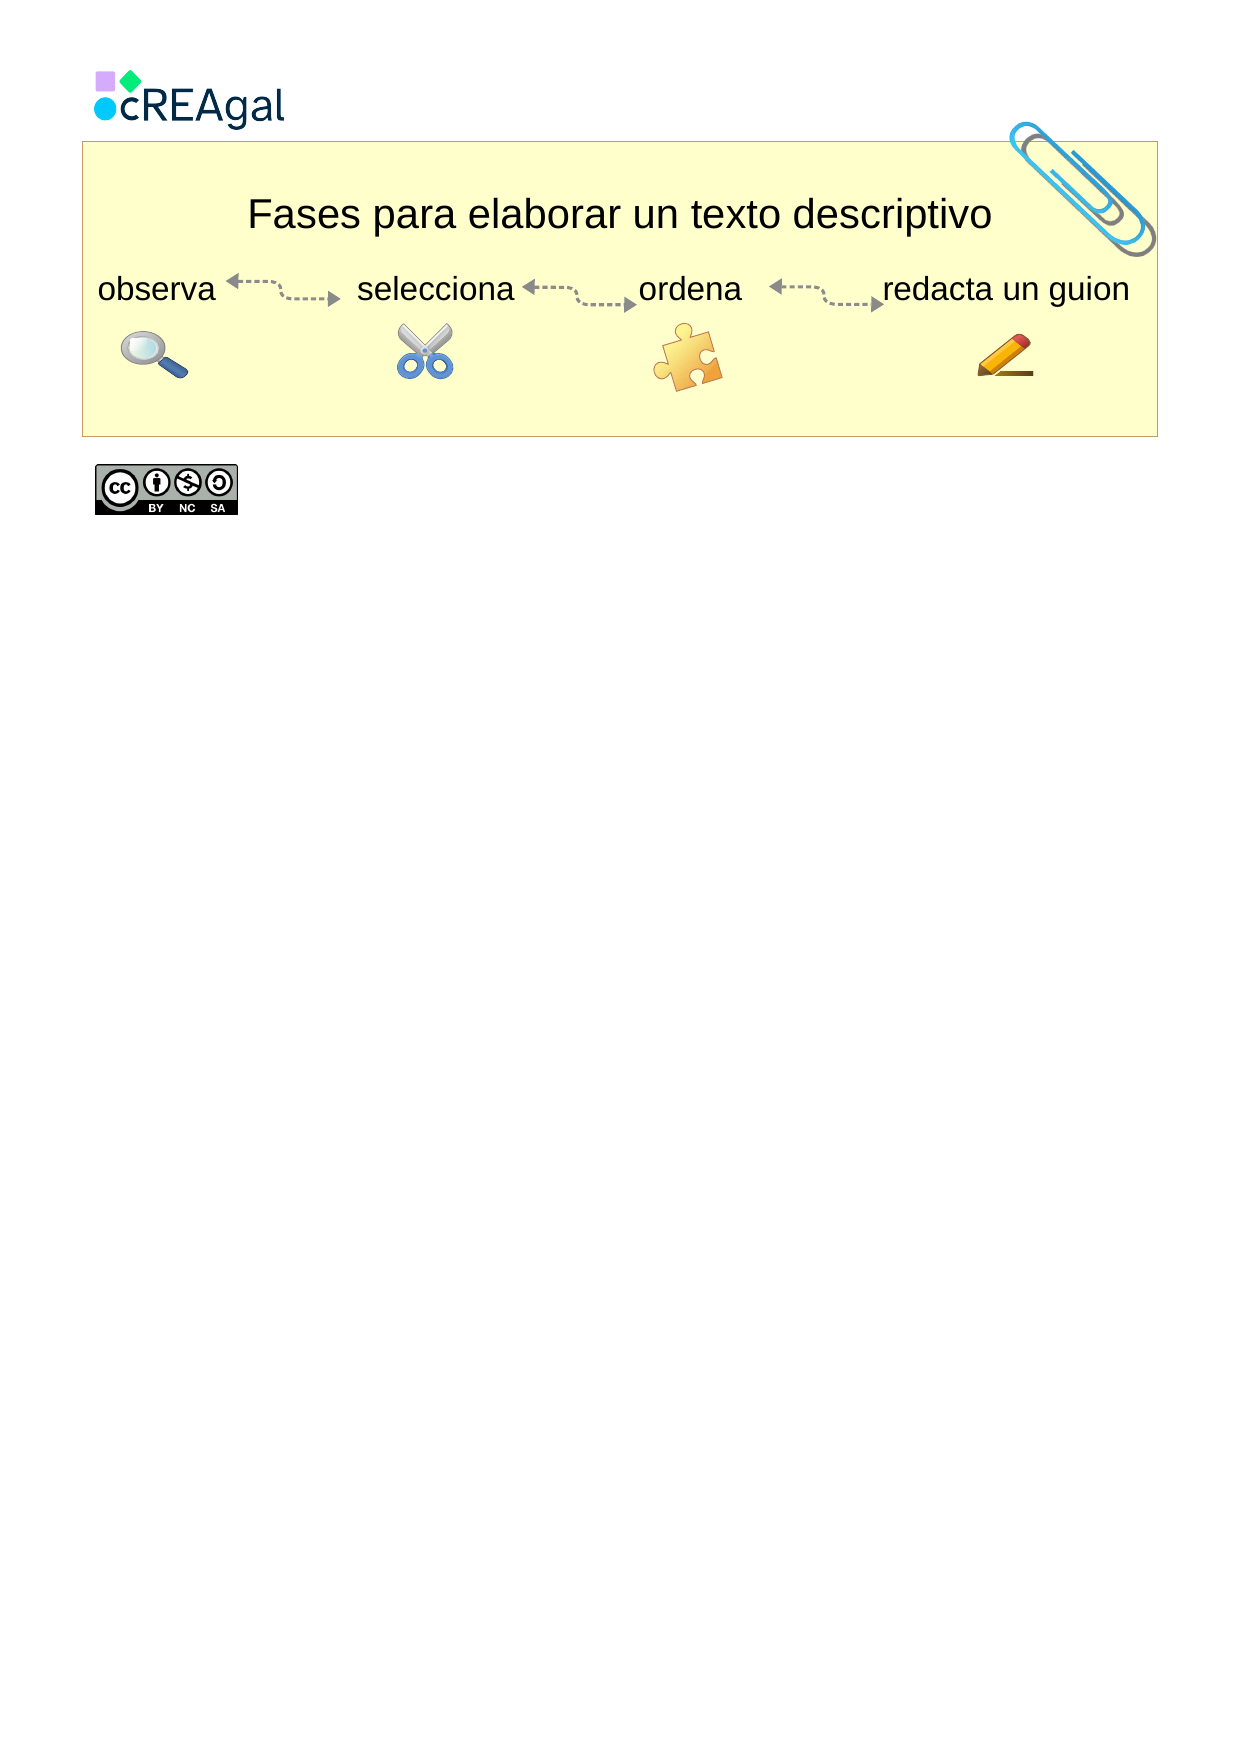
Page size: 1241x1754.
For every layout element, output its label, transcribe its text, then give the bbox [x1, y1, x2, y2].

picture [519, 277, 639, 314]
picture [968, 324, 1046, 385]
picture [95, 464, 238, 515]
picture [968, 82, 1188, 284]
picture [389, 318, 461, 384]
picture [94, 70, 284, 130]
picture [766, 277, 886, 313]
picture [223, 271, 343, 308]
picture [114, 324, 194, 384]
picture [649, 318, 727, 396]
text_box Fases para elaborar un texto descriptivo observa selecciona ordena redacta un guion [82, 141, 1158, 437]
